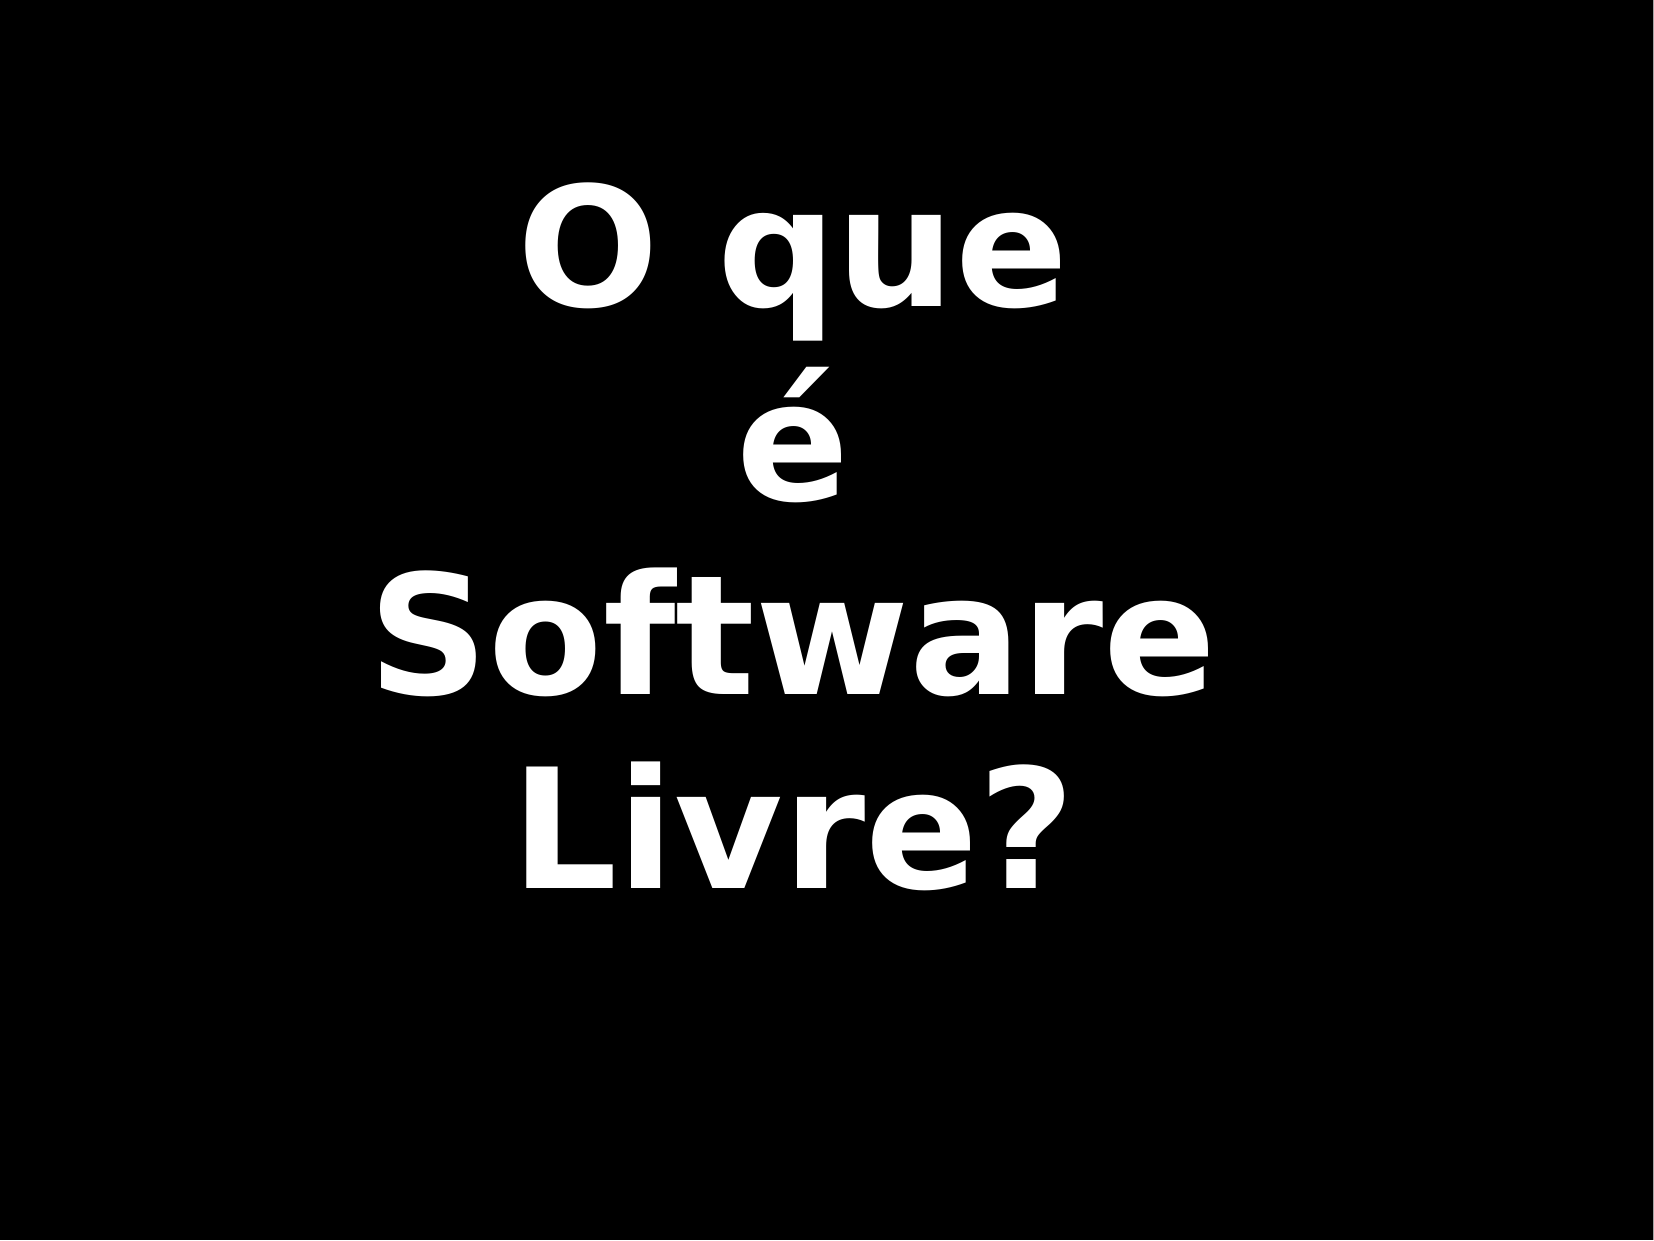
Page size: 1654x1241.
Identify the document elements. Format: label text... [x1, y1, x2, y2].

title O que é Software Livre? [222, 101, 1365, 978]
